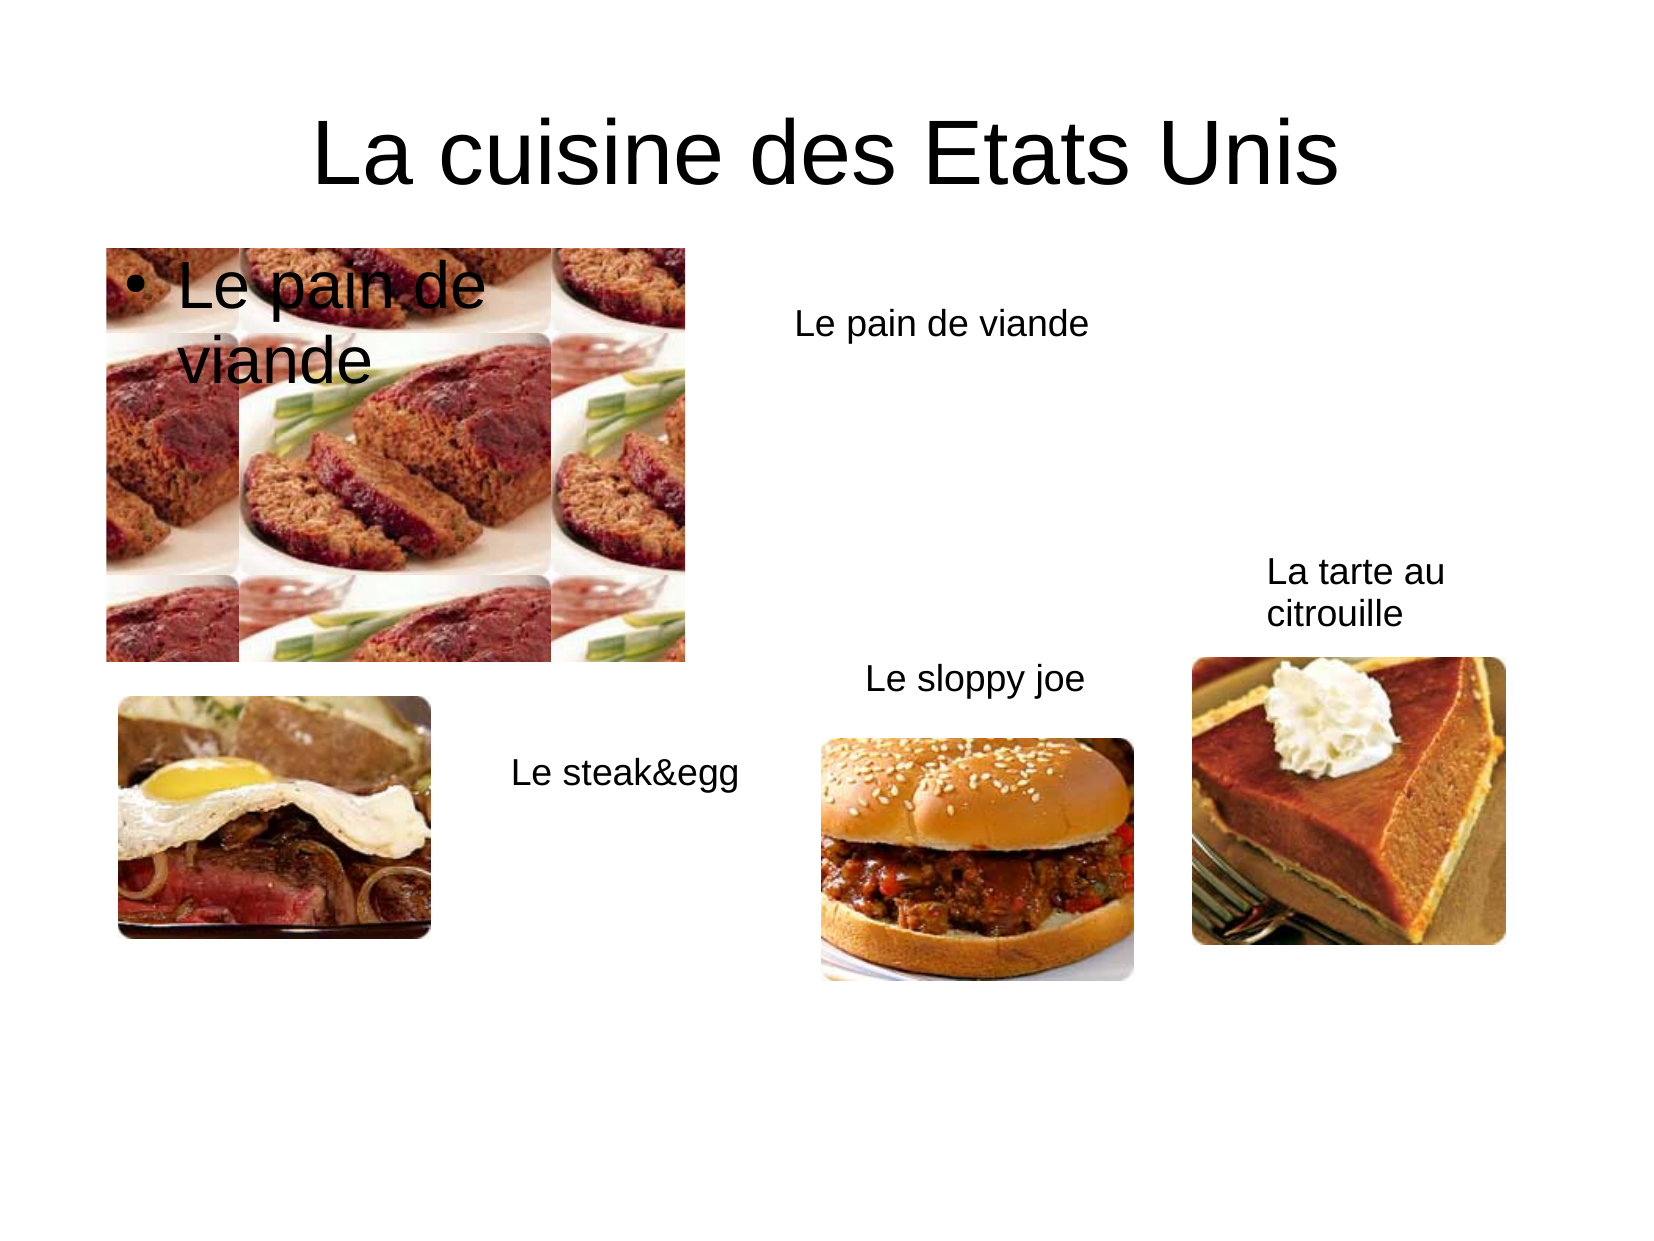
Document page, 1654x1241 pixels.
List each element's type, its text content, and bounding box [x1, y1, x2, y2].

picture [118, 696, 431, 939]
title La cuisine des Etats Unis [82, 49, 1571, 257]
text_box Le sloppy joe [850, 649, 1111, 707]
list Le pain de viande [106, 248, 686, 662]
text_box Le pain de viande [779, 295, 1158, 353]
text_box Le steak&egg [496, 744, 815, 801]
picture [1192, 657, 1506, 945]
picture [821, 738, 1134, 981]
text_box La tarte au citrouille [1251, 543, 1607, 643]
